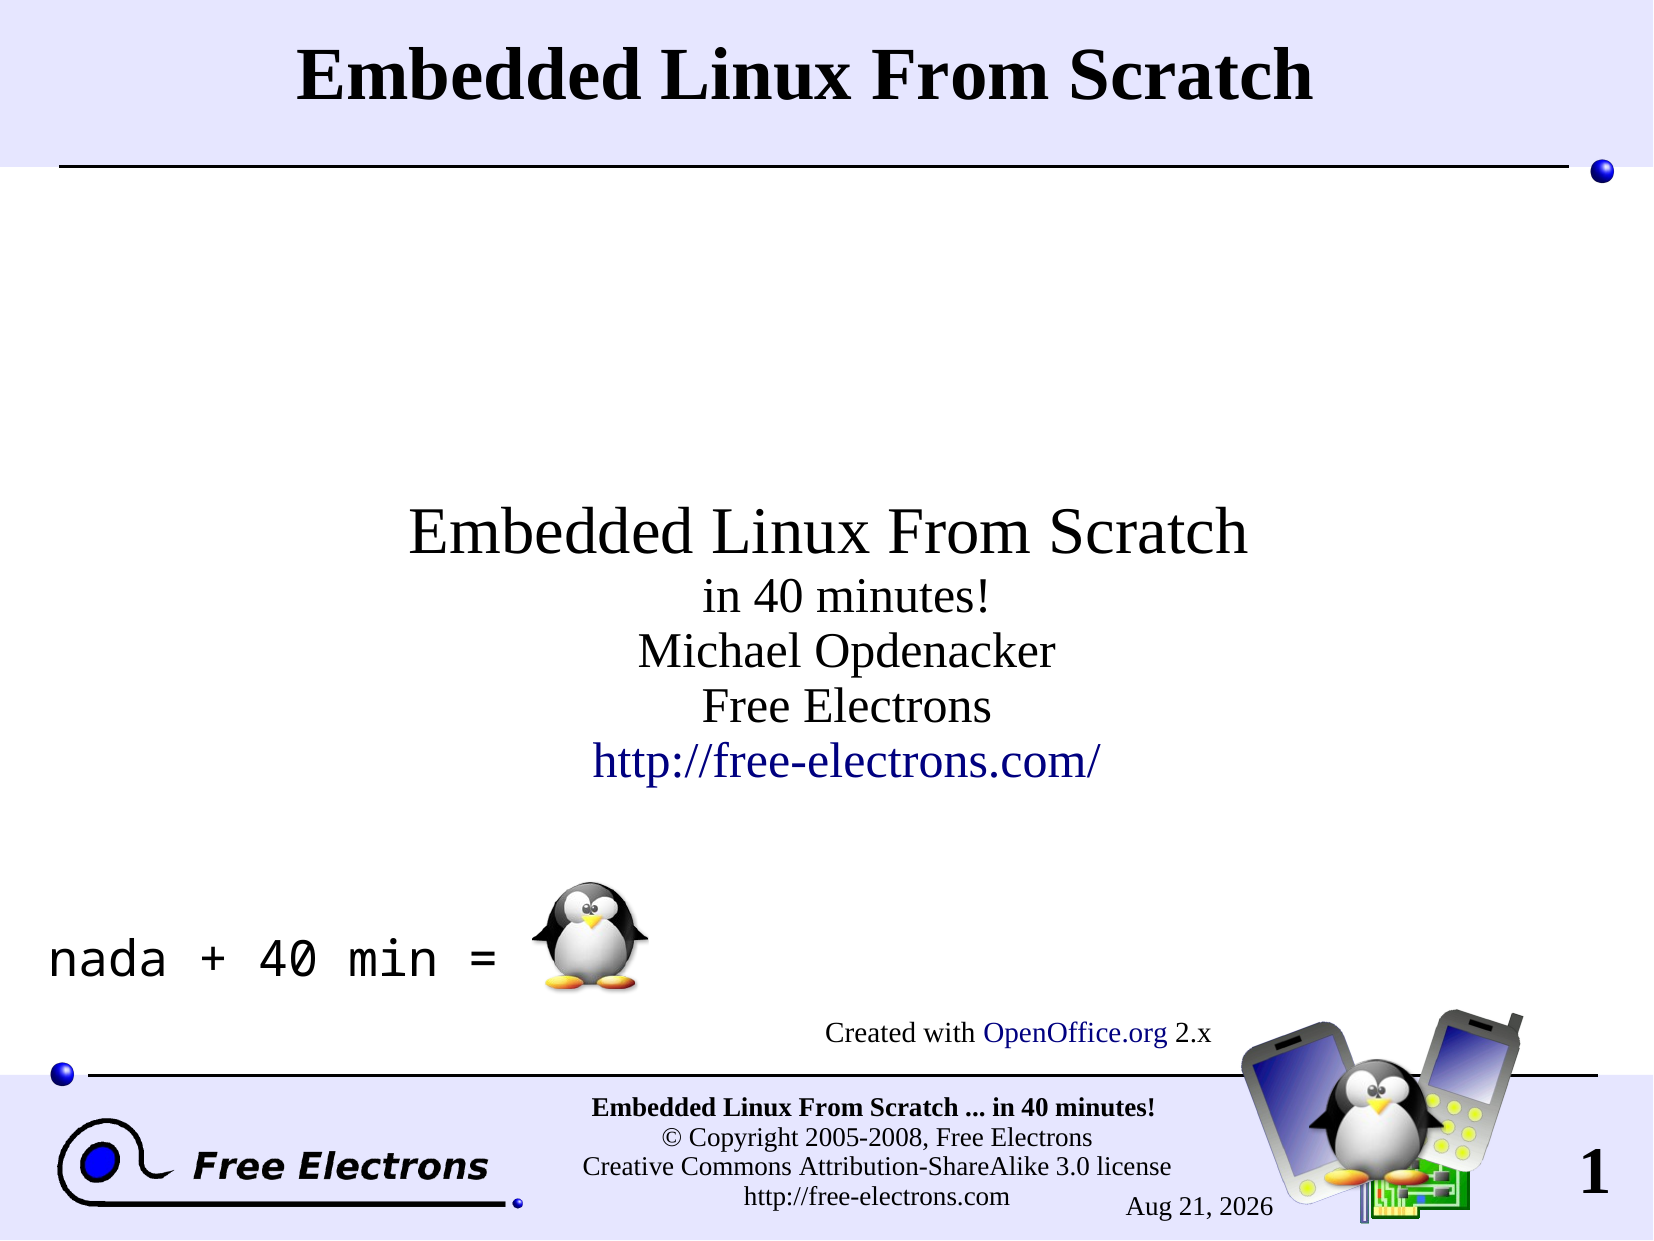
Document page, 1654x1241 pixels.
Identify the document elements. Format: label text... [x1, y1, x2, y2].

subtitle Embedded Linux From Scratch in 40 minutes! Michael Opdenacker Free Electrons http://free-electrons.com/ [105, 216, 1518, 1066]
picture [50, 1107, 527, 1216]
picture [1231, 1007, 1538, 1241]
text_box Created with OpenOffice.org 2.x [825, 1016, 1230, 1052]
text_box nada + 40 min = [48, 922, 500, 981]
picture [531, 878, 649, 996]
title Embedded Linux From Scratch [60, 18, 1551, 132]
